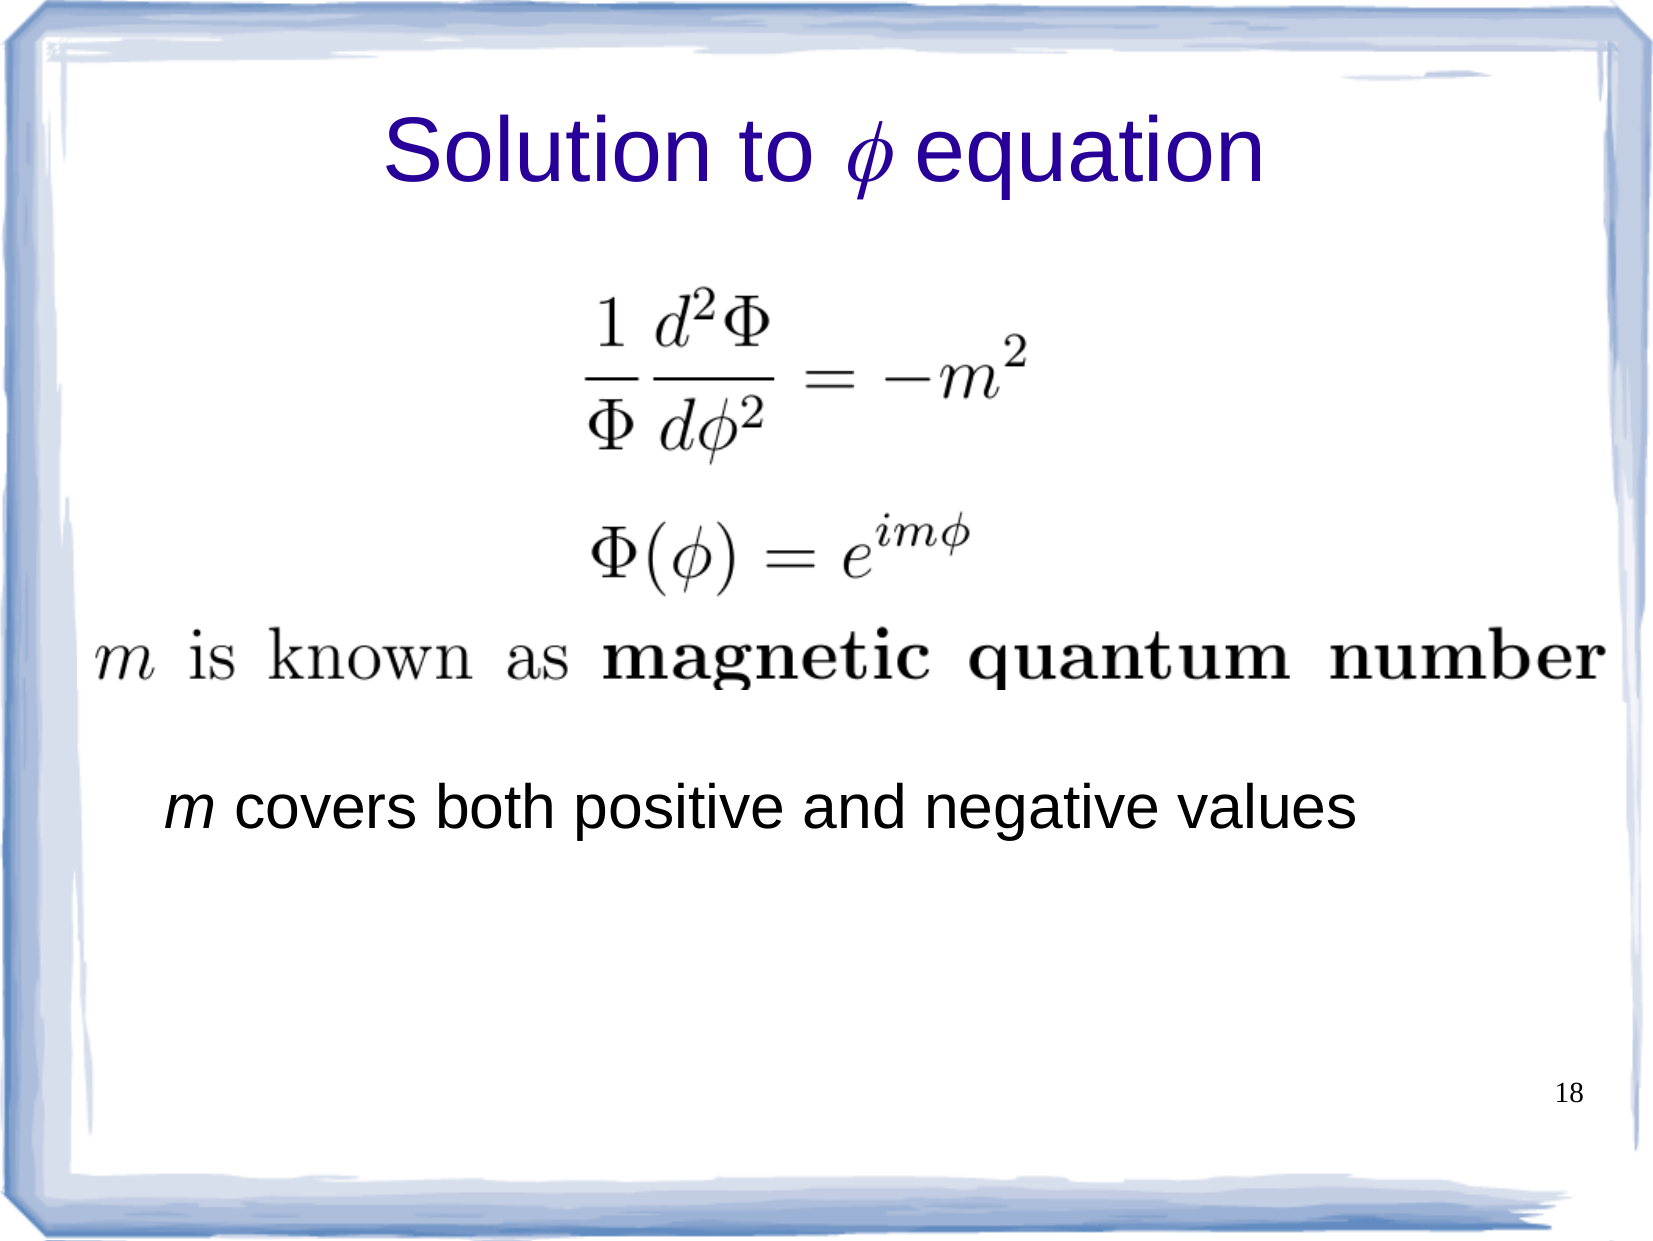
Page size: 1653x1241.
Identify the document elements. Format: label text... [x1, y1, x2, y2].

picture [0, 0, 1653, 1241]
title Solution to f equation [82, 49, 1567, 253]
text_box m covers both positive and negative values [150, 765, 1501, 850]
